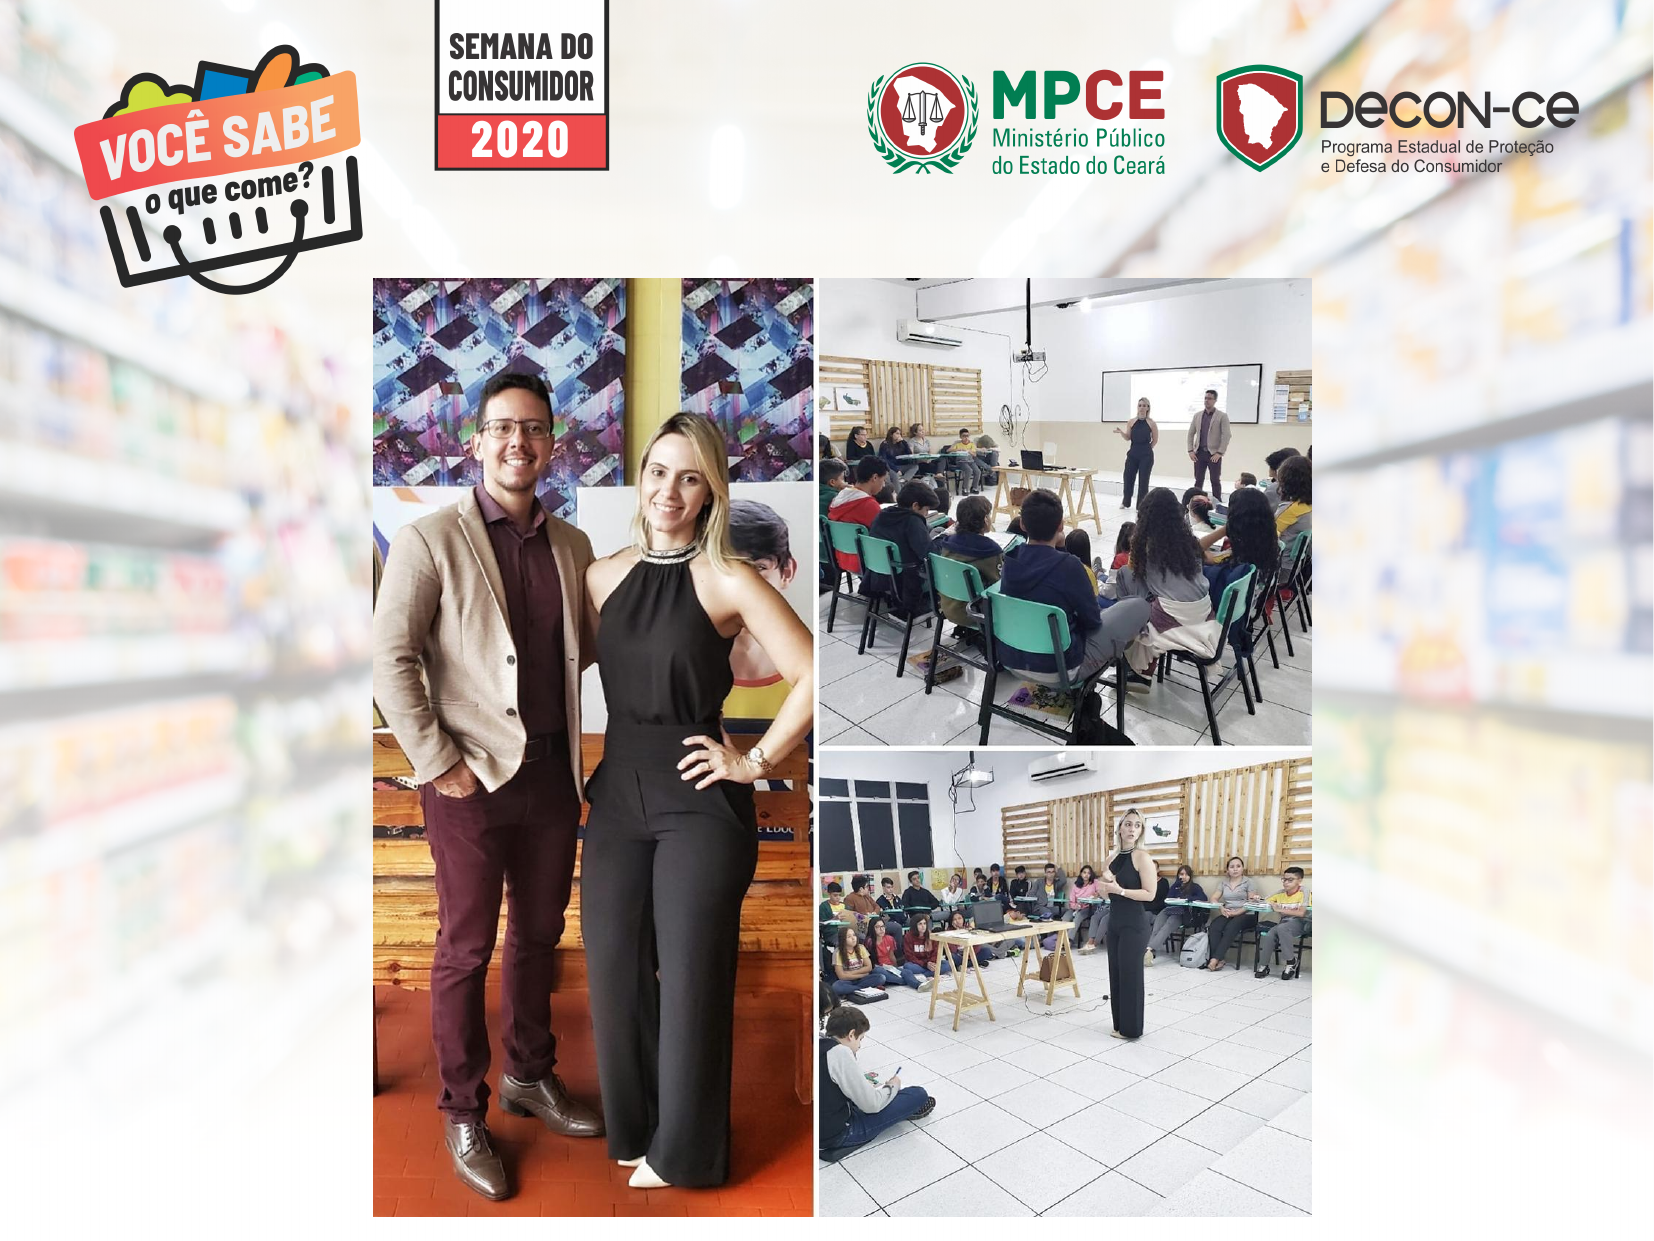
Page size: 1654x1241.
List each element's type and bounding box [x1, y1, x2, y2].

picture [373, 278, 1312, 1217]
